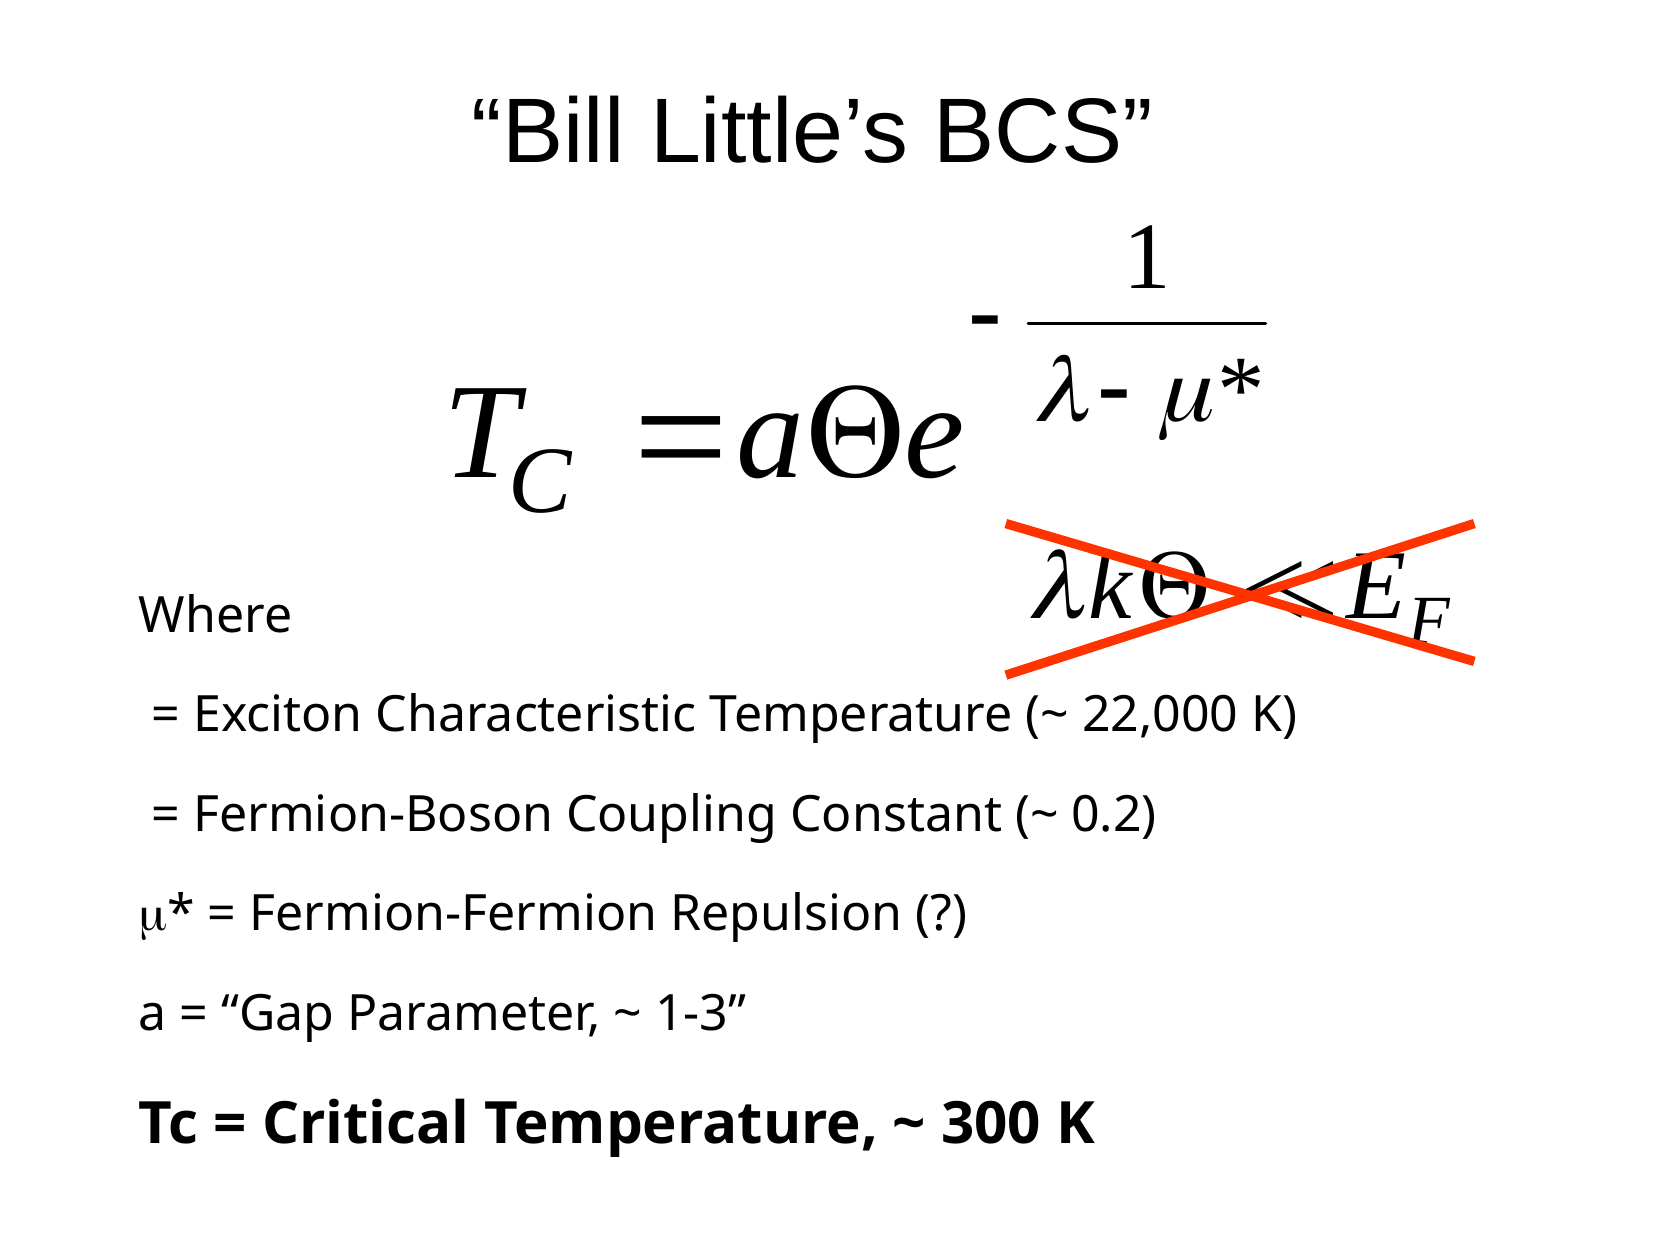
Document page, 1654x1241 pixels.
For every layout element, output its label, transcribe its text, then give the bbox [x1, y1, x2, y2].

text_box Where = Exciton Characteristic Temperature (~ 22,000 K) = Fermion-Boson Coupling Constant (~ 0.2) * = Fermion-Fermion Repulsion (?) a = “Gap Parameter, ~ 1-3” Tc = Critical Temperature, ~ 300 K [124, 571, 1571, 1169]
chart [1047, 519, 1483, 668]
title “Bill Little’s BCS” [68, 27, 1558, 235]
chart [427, 235, 1470, 668]
